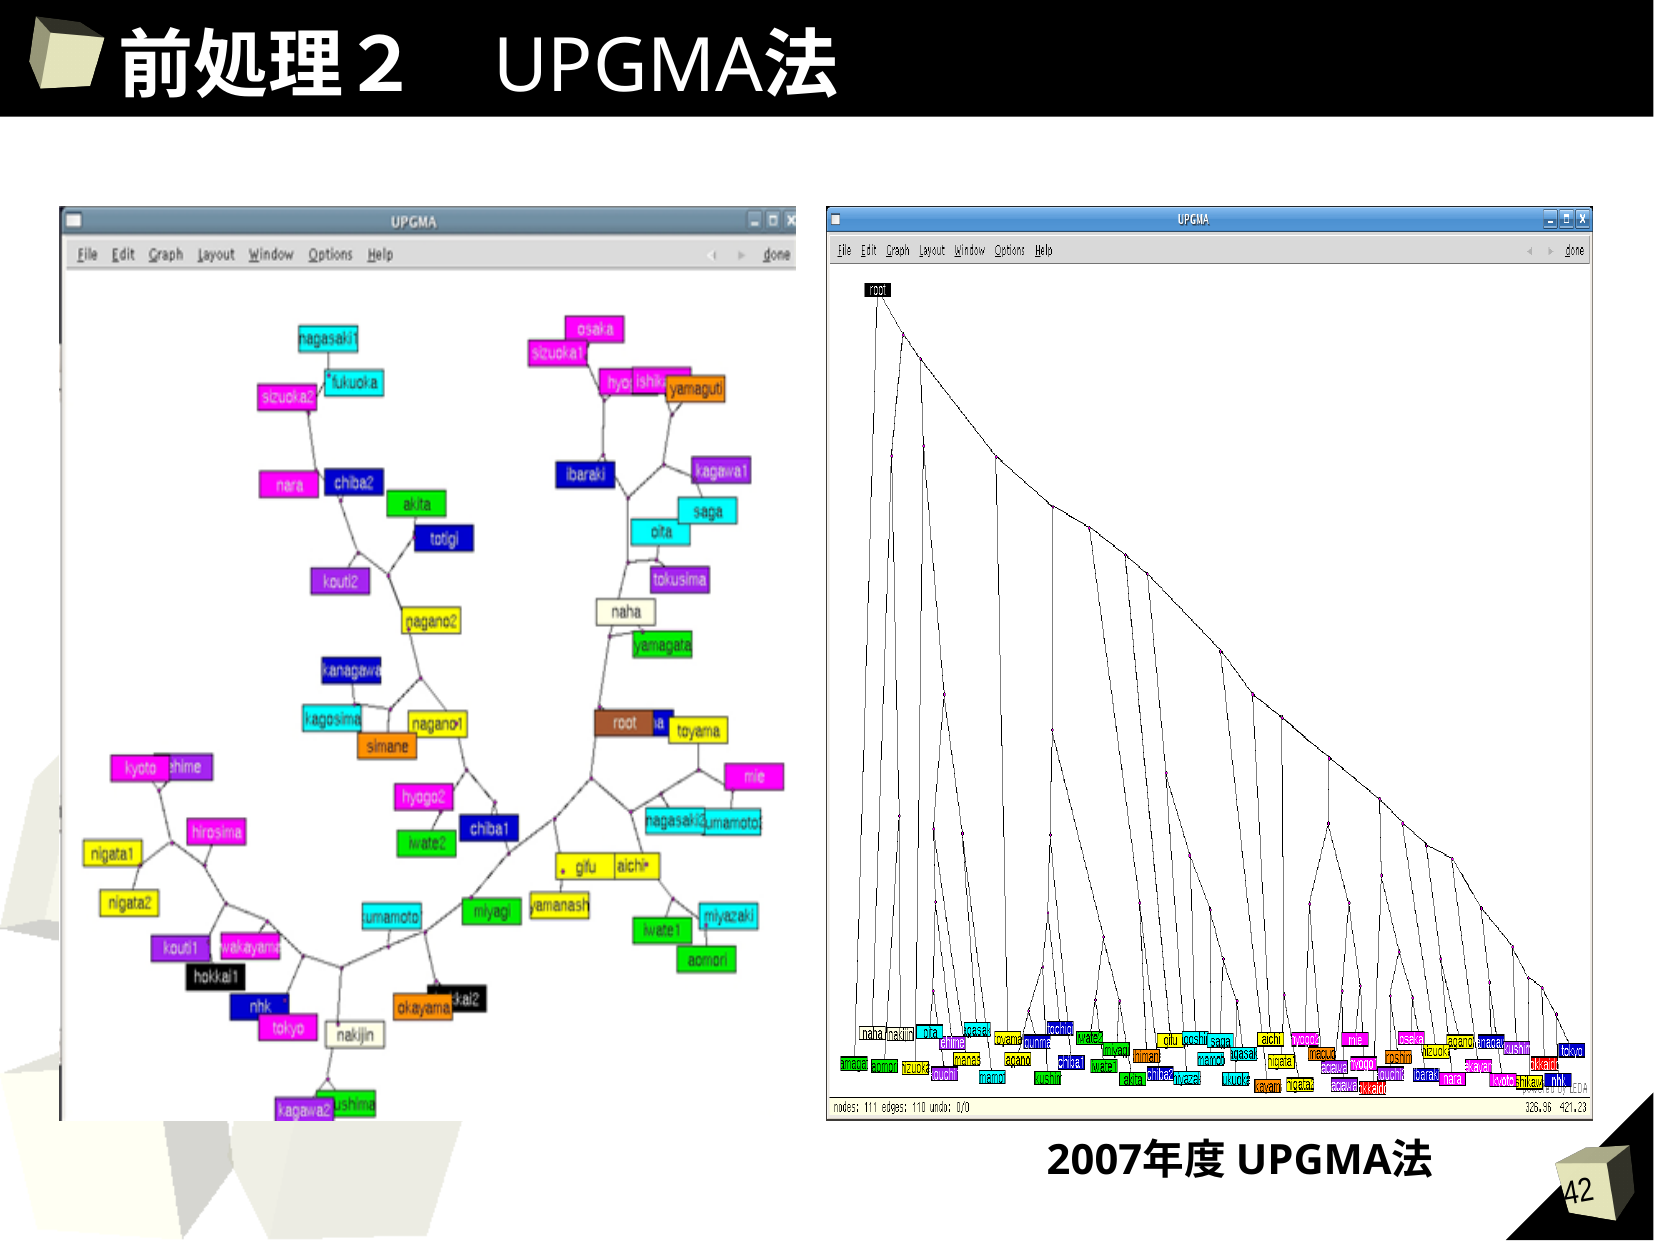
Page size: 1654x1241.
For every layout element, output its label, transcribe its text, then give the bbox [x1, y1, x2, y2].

picture [0, 206, 798, 1241]
text_box 2007年度 UPGMA法 [1003, 1130, 1477, 1182]
picture [826, 206, 1595, 1123]
title 前処理２ UPGMA法 [118, 0, 1595, 119]
